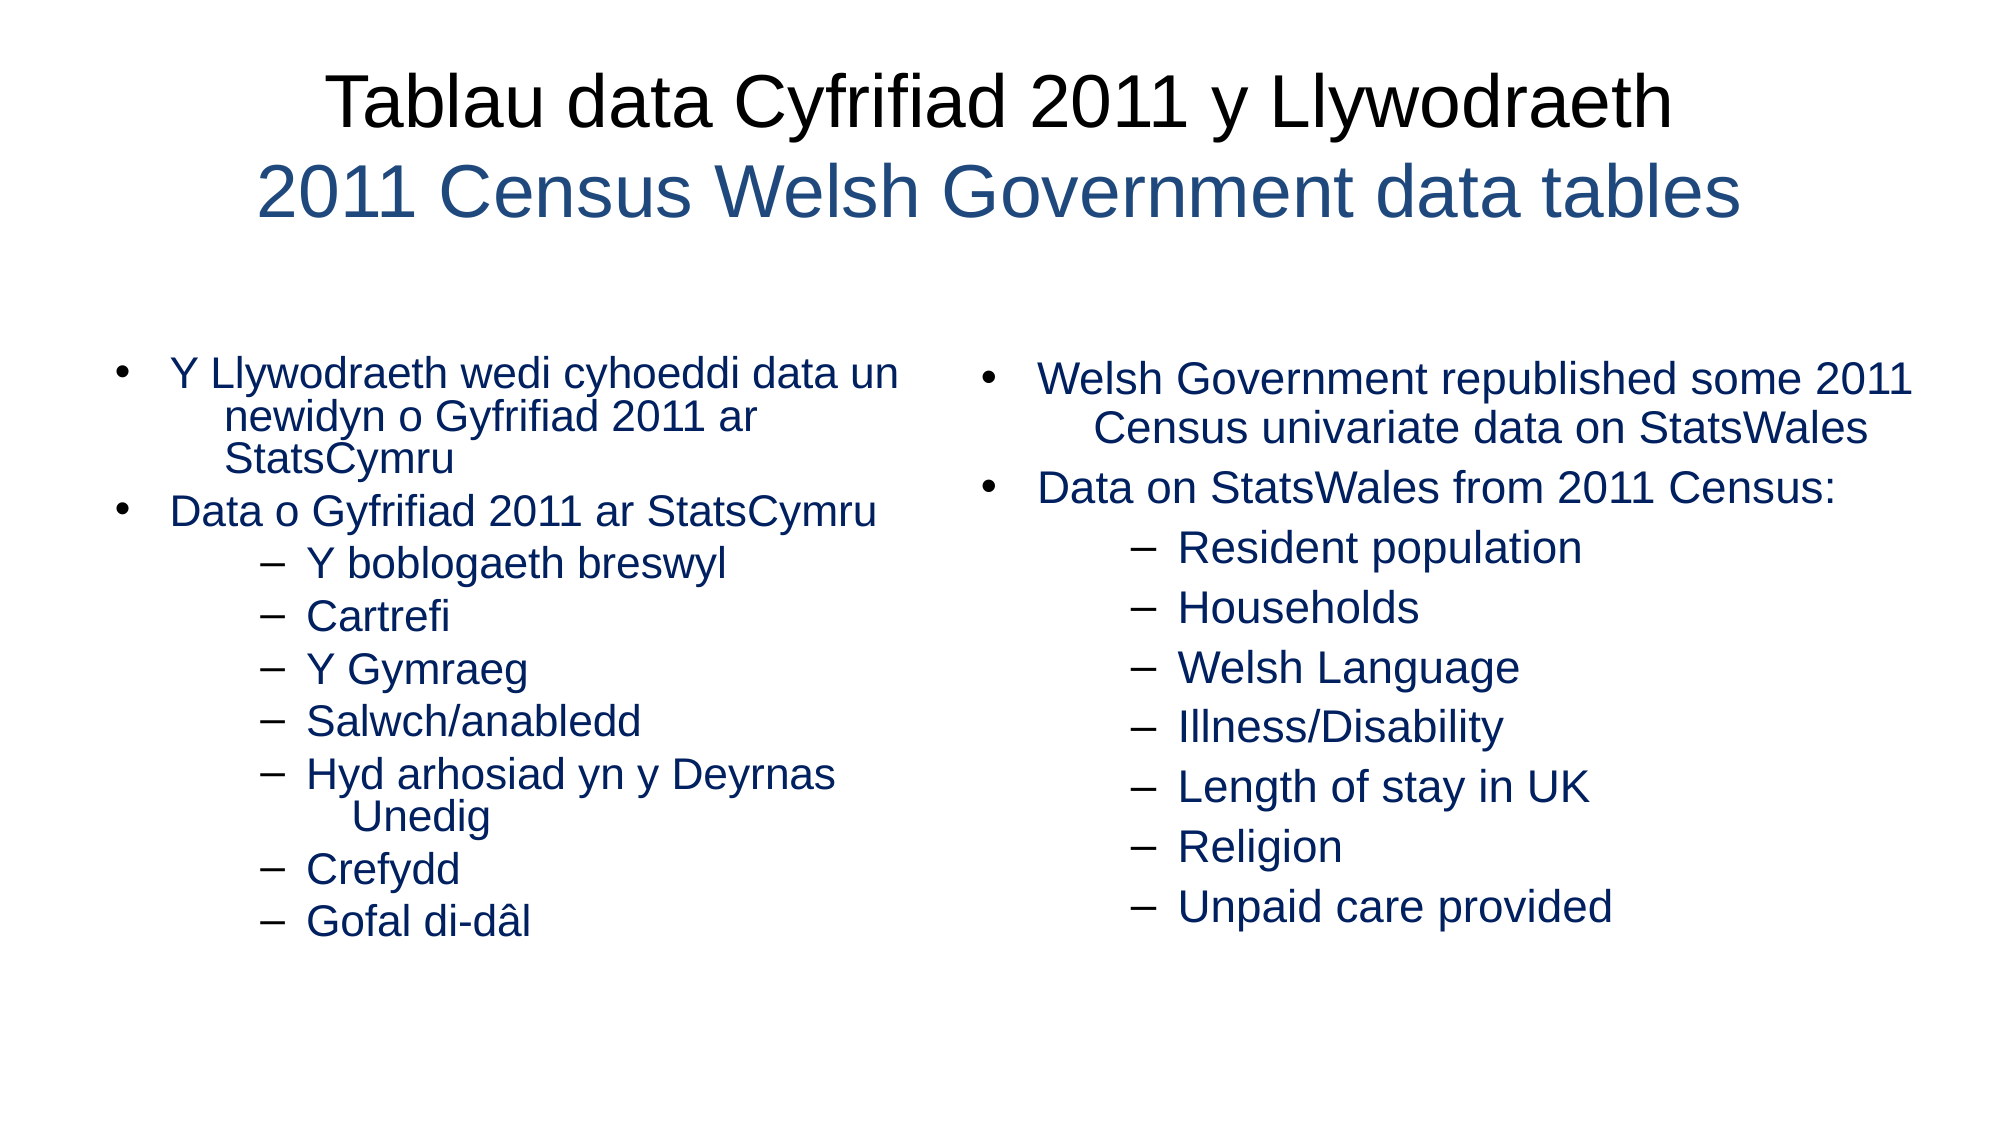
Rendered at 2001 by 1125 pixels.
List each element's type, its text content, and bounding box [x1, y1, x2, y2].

title Tablau data Cyfrifiad 2011 y Llywodraeth 2011 Census Welsh Government data tables [99, 45, 1900, 233]
text_box Y Llywodraeth wedi cyhoeddi data un newidyn o Gyfrifiad 2011 ar StatsCymru Data o Gyfrifiad 2011 ar StatsCymru Y boblogaeth breswyl Cartrefi Y Gymraeg Salwch/anabledd Hyd arhosiad yn y Deyrnas Unedig Crefydd Gofal di-dâl [99, 347, 966, 958]
text_box Welsh Government republished some 2011 Census univariate data on StatsWales Data on StatsWales from 2011 Census: Resident population Households Welsh Language Illness/Disability Length of stay in UK Religion Unpaid care provided [966, 347, 1956, 958]
